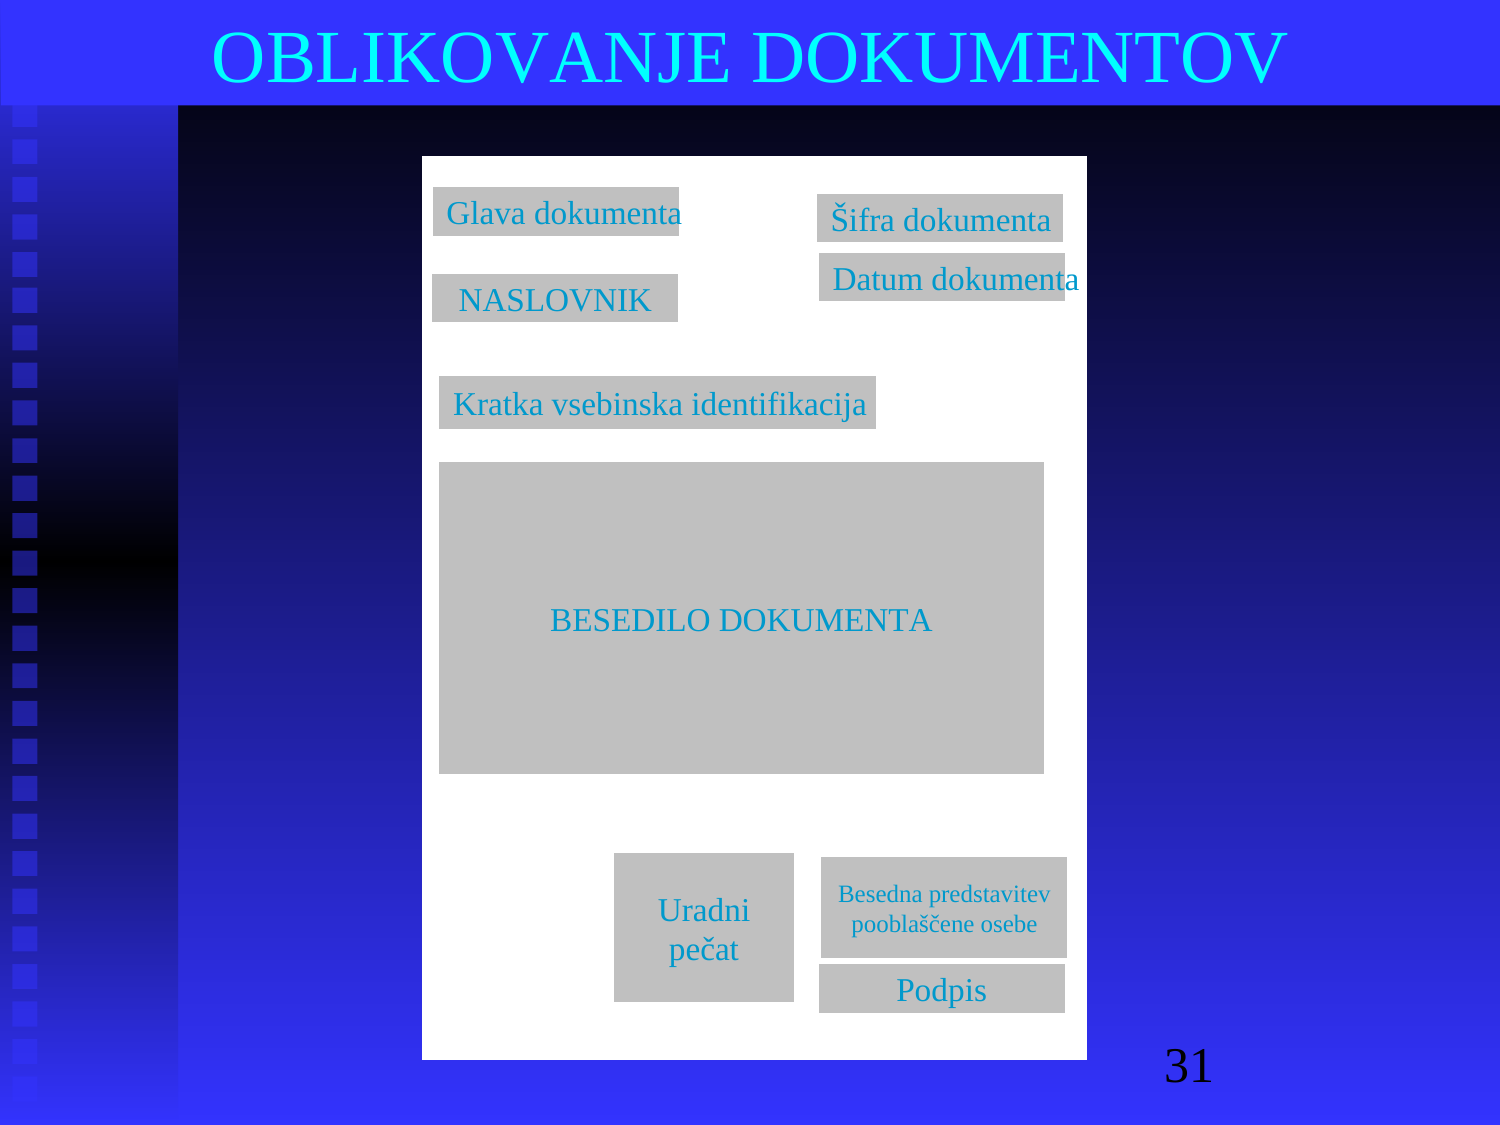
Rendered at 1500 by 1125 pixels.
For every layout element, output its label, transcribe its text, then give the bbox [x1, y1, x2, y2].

text_box BESEDILO DOKUMENTA [438, 461, 1045, 775]
text_box Kratka vsebinska identifikacija [438, 375, 877, 430]
text_box Datum dokumenta [817, 252, 1066, 303]
text_box Besedna predstavitev pooblaščene osebe [820, 856, 1069, 960]
text_box [422, 156, 1087, 1060]
text_box Glava dokumenta [431, 186, 680, 237]
text_box Šifra dokumenta [815, 193, 1064, 244]
text_box Uradni pečat [613, 852, 796, 1003]
text_box NASLOVNIK [431, 272, 680, 323]
text_box OBLIKOVANJE DOKUMENTOV [0, 0, 1500, 106]
text_box Podpis [817, 963, 1066, 1014]
